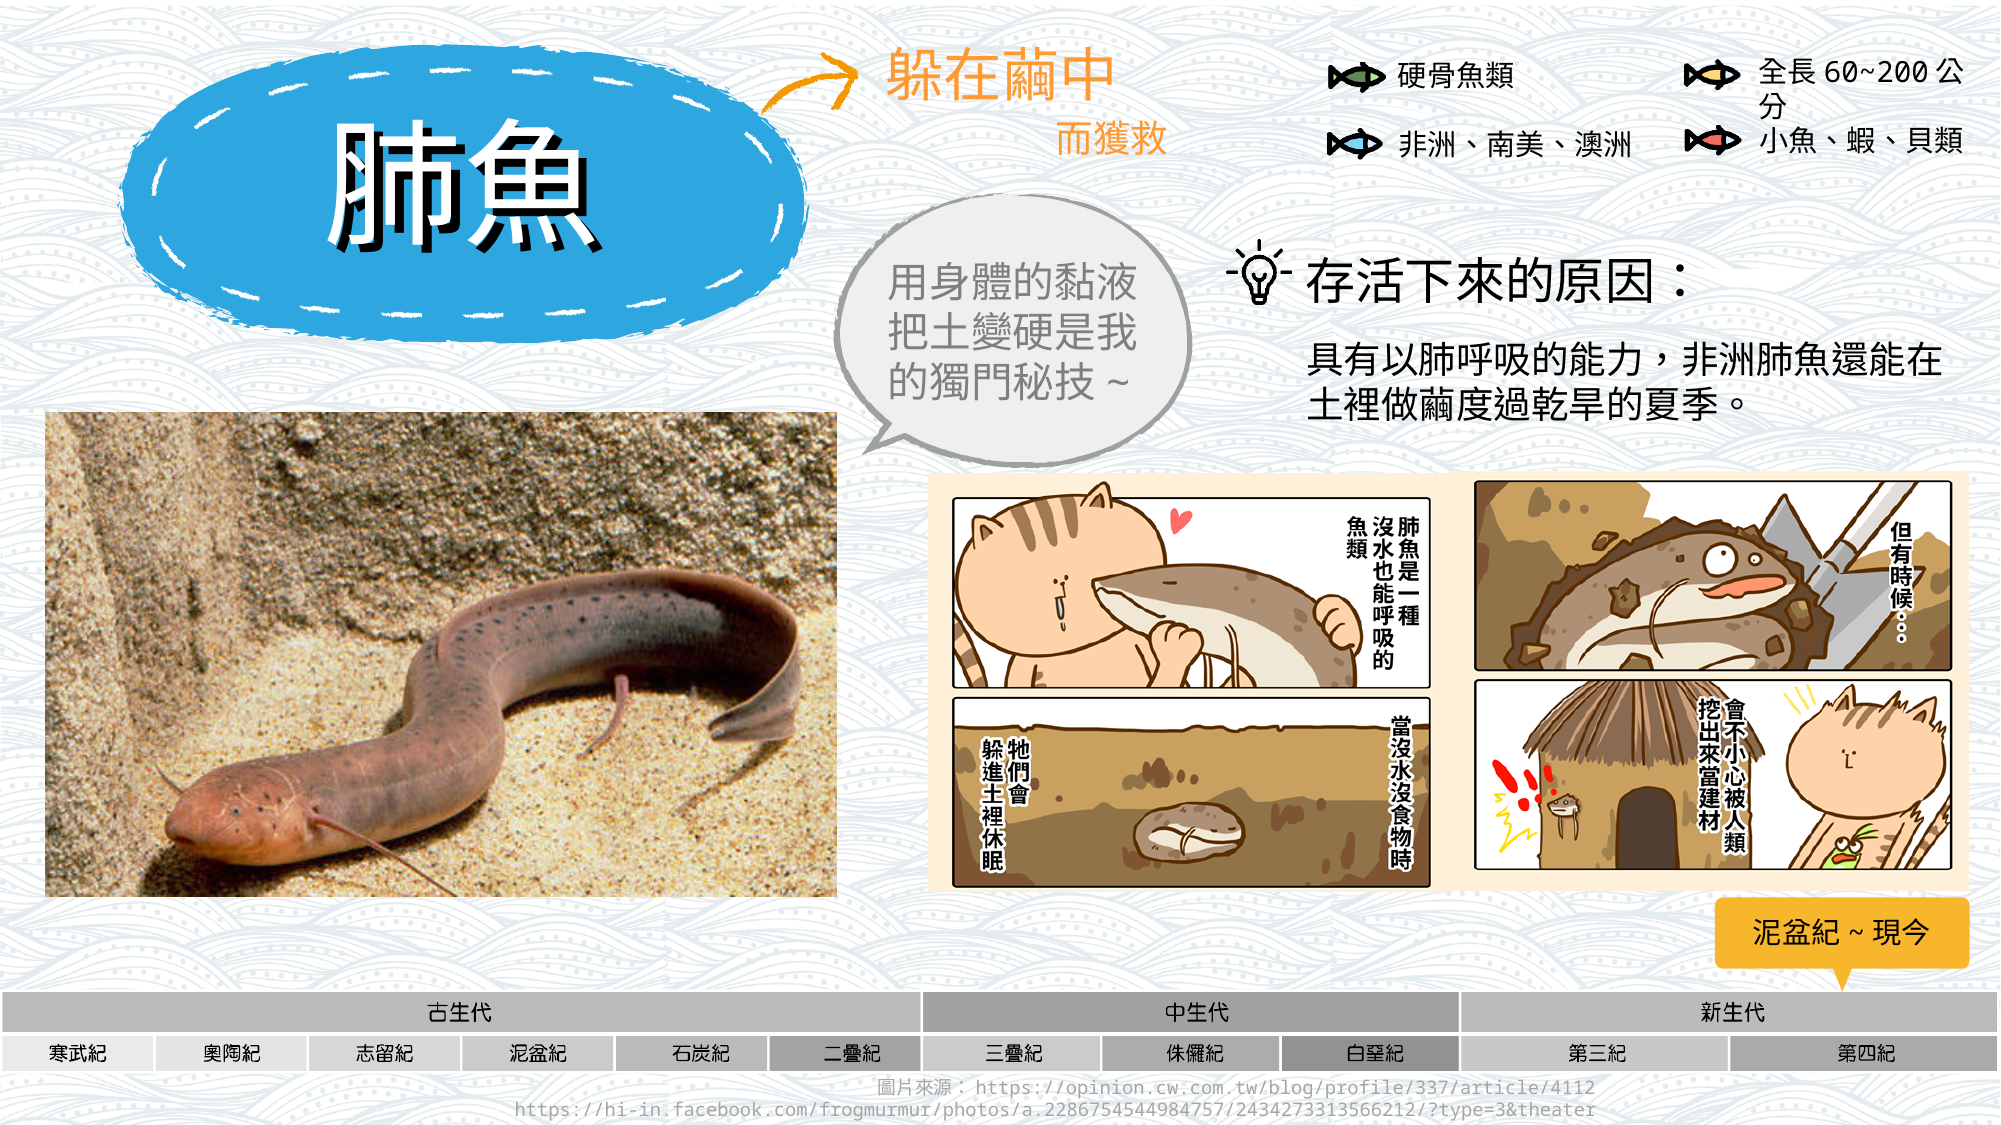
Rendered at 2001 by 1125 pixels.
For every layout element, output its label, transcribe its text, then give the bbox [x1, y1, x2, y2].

picture [116, 44, 860, 344]
text_box 全長60~200公分 [1743, 45, 1992, 97]
picture [1226, 239, 1292, 305]
text_box 圖片來源：https://opinion.cw.com.tw/blog/profile/337/article/4112 https://hi-in.facebook.com/frogmurmur/photos/a.2286754544984757/2434273313566212/?type=3&theater [499, 1068, 1985, 1125]
text_box 硬骨魚類 [1382, 49, 1632, 101]
text_box 小魚、蝦、貝類 [1744, 115, 1993, 166]
text_box 肺魚 [176, 76, 749, 272]
picture [1682, 125, 1744, 160]
picture [0, 896, 2000, 1075]
picture [928, 472, 1969, 892]
text_box 具有以肺呼吸的能力，非洲肺魚還能在土裡做繭度過乾旱的夏季。 [1291, 328, 1960, 435]
text_box 非洲、南美、澳洲 [1383, 119, 1652, 170]
picture [1322, 128, 1383, 164]
text_box 存活下來的原因： [1290, 242, 1683, 318]
text_box 躲在繭中 [870, 30, 1252, 117]
picture [1682, 56, 1744, 92]
text_box 而獲救 [1040, 107, 1186, 169]
text_box 泥盆紀~現今 [1720, 906, 1964, 958]
text_box 用身體的黏液把土變硬是我的獨門秘技~ [872, 248, 1174, 416]
picture [45, 191, 1194, 897]
picture [1326, 62, 1388, 97]
